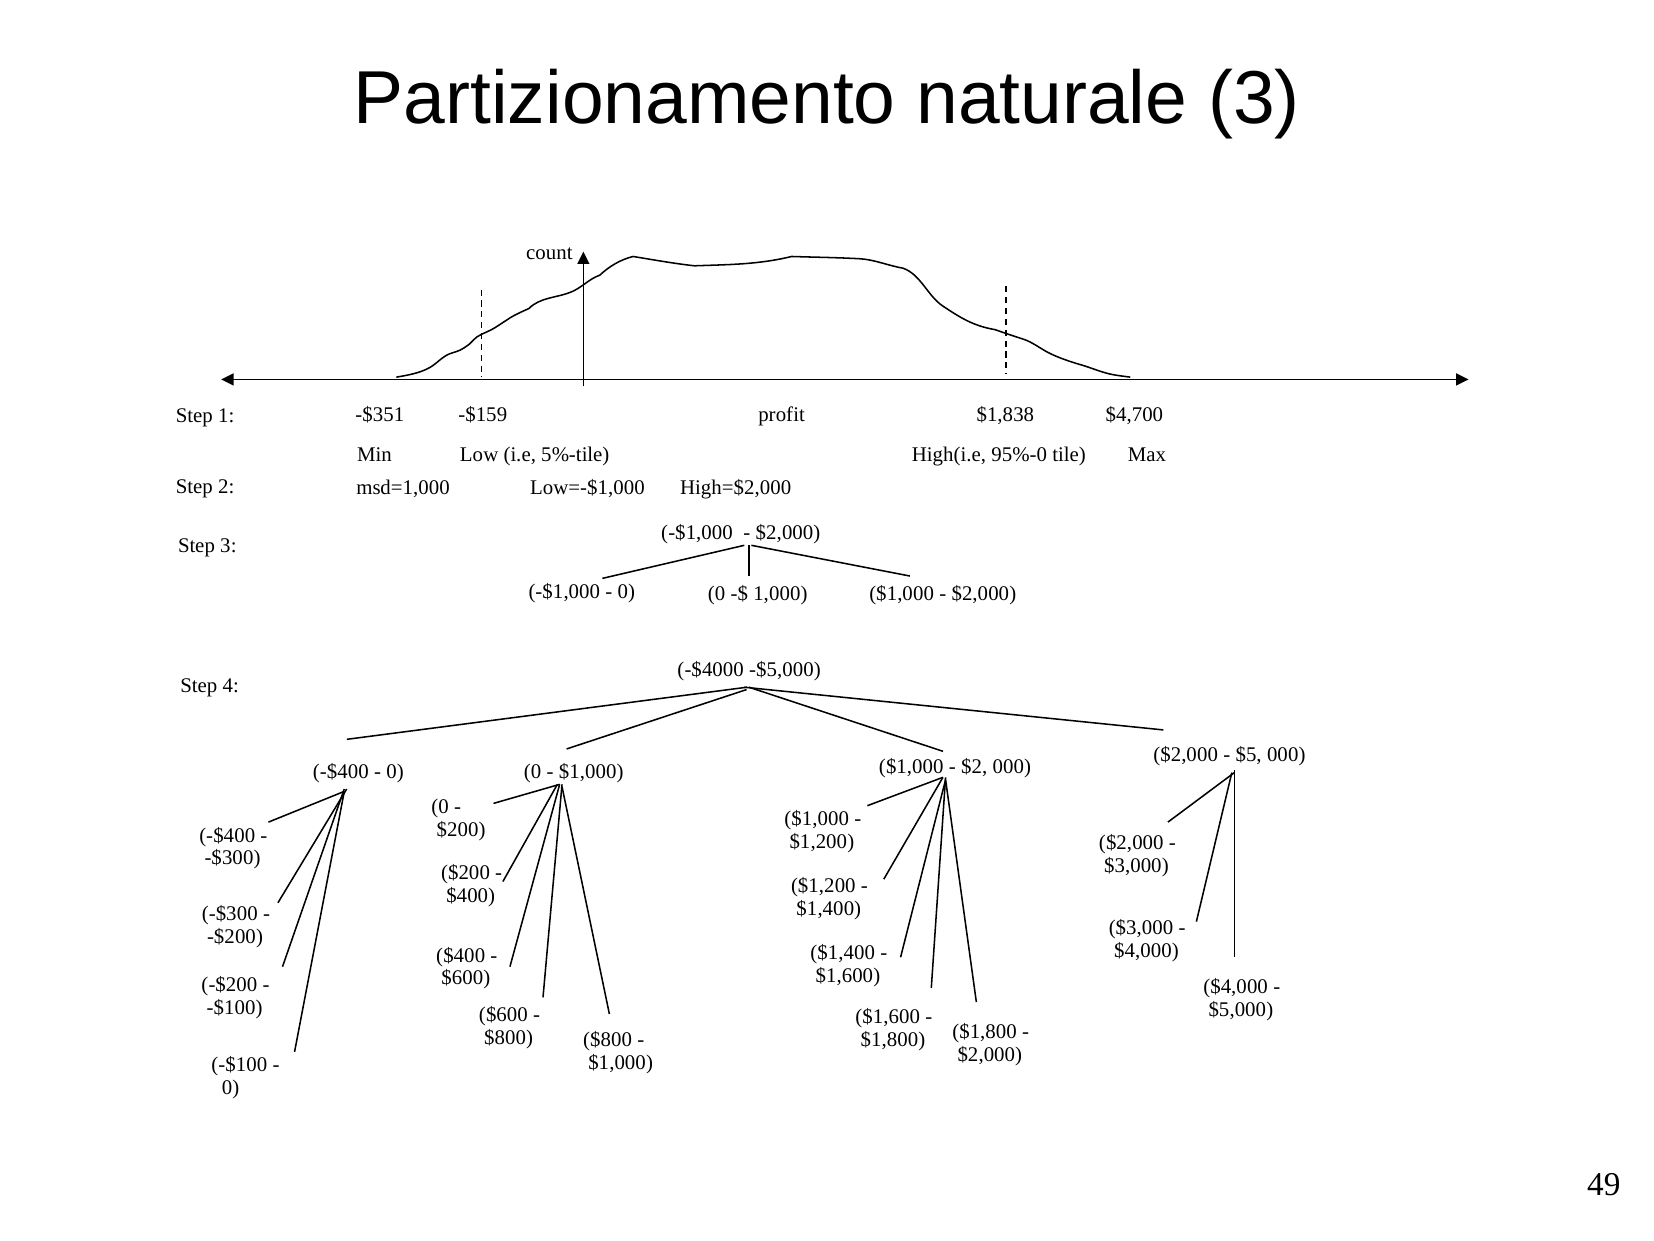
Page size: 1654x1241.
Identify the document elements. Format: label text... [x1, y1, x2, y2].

text_box Step 1: [160, 396, 255, 442]
text_box ($2,000 - $3,000) [1084, 823, 1191, 889]
text_box (-$1,000 - 0) [513, 572, 659, 617]
text_box ($4,000 - $5,000) [1188, 967, 1301, 1041]
text_box ($2,000 - $5, 000) [1138, 735, 1321, 776]
text_box count [511, 233, 589, 274]
text_box Step 3: [163, 526, 252, 567]
text_box (-$200 - -$100) [186, 965, 285, 1031]
text_box (0 - $1,000) [509, 752, 639, 793]
text_box ($800 - $1,000) [568, 1020, 669, 1086]
text_box Step 2: [160, 467, 250, 508]
text_box ($1,000 - $2,000) [854, 574, 1032, 615]
text_box (-$400 - -$300) [184, 815, 283, 881]
text_box (0 -$ 1,000) [693, 574, 824, 620]
text_box ($3,000 - $4,000) [1094, 908, 1201, 974]
text_box ($1,400 - $1,600) [795, 933, 903, 999]
text_box ($200 - $400) [426, 853, 518, 920]
text_box ($1,800 - $2,000) [937, 1011, 1045, 1078]
text_box -$351 -$159 profit $1,838 $4,700 [293, 395, 1395, 440]
text_box ($1,200 - $1,400) [776, 866, 884, 932]
text_box (0 - $200) [416, 787, 501, 861]
text_box msd=1,000 Low=-$1,000 High=$2,000 [215, 467, 907, 513]
text_box ($1,000 - $1,200) [769, 799, 877, 873]
text_box Step 4: [165, 666, 255, 711]
text_box (-$400 - 0) [298, 752, 420, 793]
title Partizionamento naturale (3) [37, 30, 1617, 166]
text_box ($1,000 - $2, 000) [864, 747, 1046, 788]
text_box (-$300 - -$200) [187, 894, 291, 960]
text_box ($1,600 - $1,800) [840, 997, 948, 1063]
text_box (-$1,000 - $2,000) [646, 513, 835, 554]
text_box ($600 - $800) [464, 995, 556, 1061]
text_box ($400 - $600) [421, 935, 513, 1002]
text_box (-$100 - 0) [196, 1045, 295, 1111]
text_box (-$4000 -$5,000) [662, 650, 836, 691]
text_box Min Low (i.e, 5%-tile) High(i.e, 95%-0 tile) Max [305, 434, 1372, 480]
